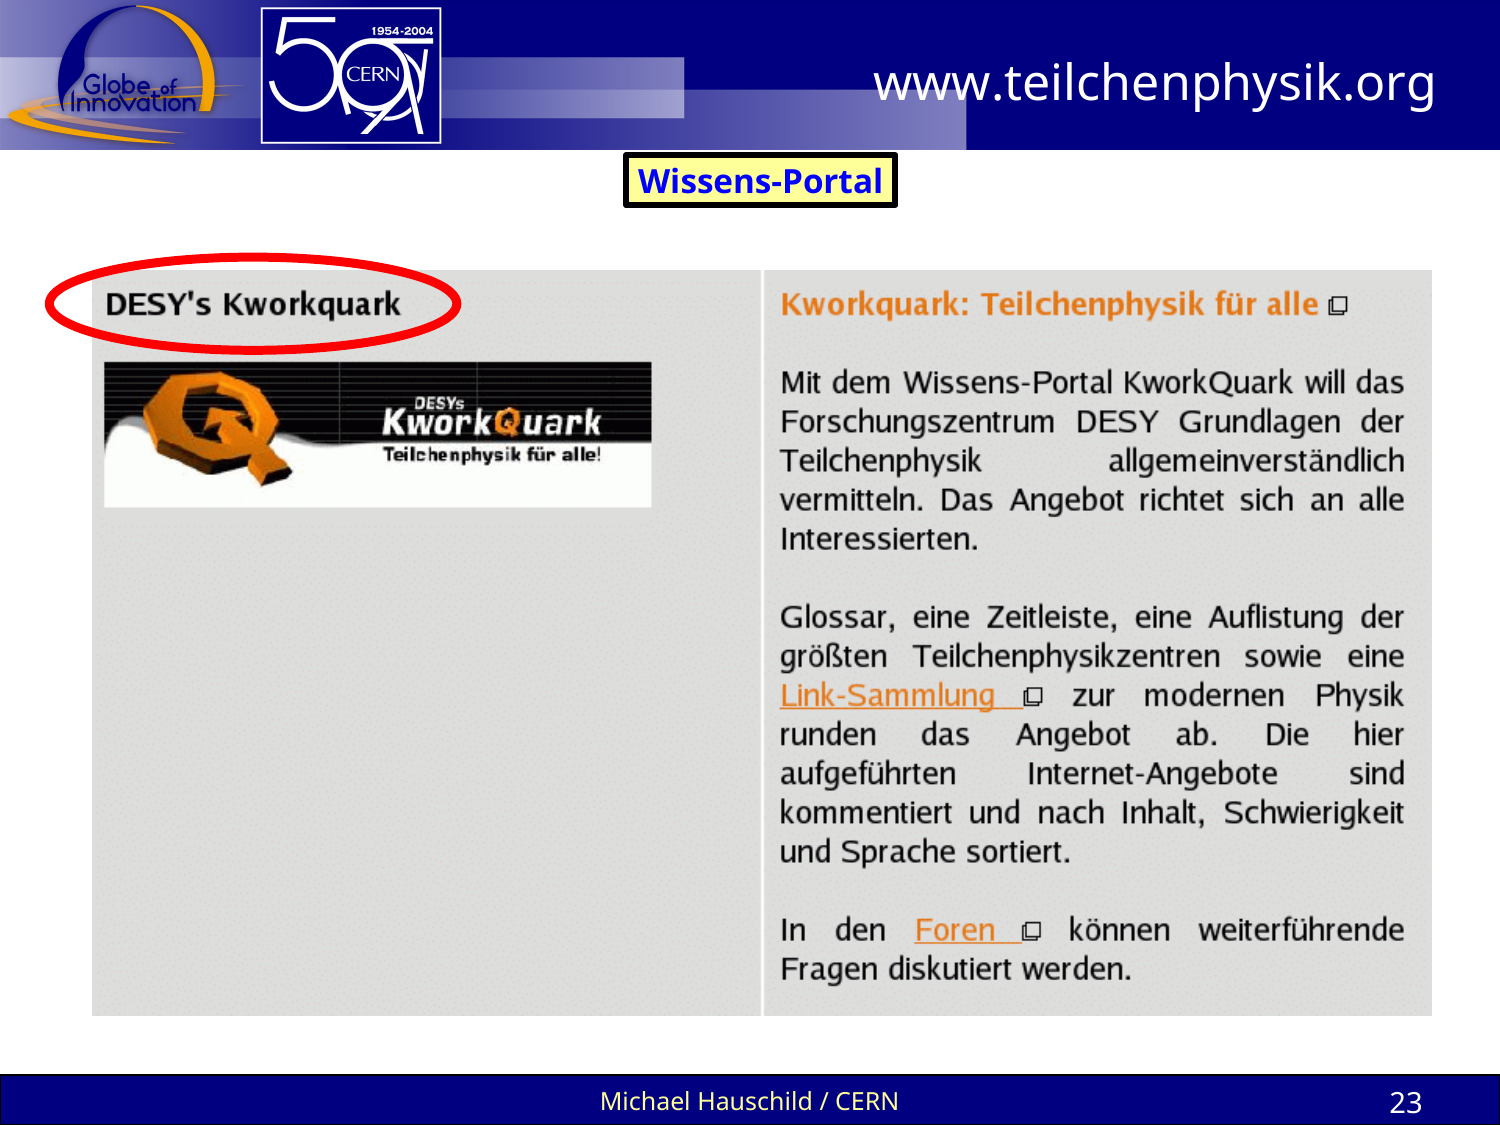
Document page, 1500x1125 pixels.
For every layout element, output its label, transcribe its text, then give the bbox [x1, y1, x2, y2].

text_box Wissens-Portal [626, 154, 892, 200]
picture [92, 270, 1432, 1016]
picture [92, 270, 452, 345]
title www.teilchenphysik.org [450, 37, 1438, 126]
picture [0, 0, 1500, 150]
